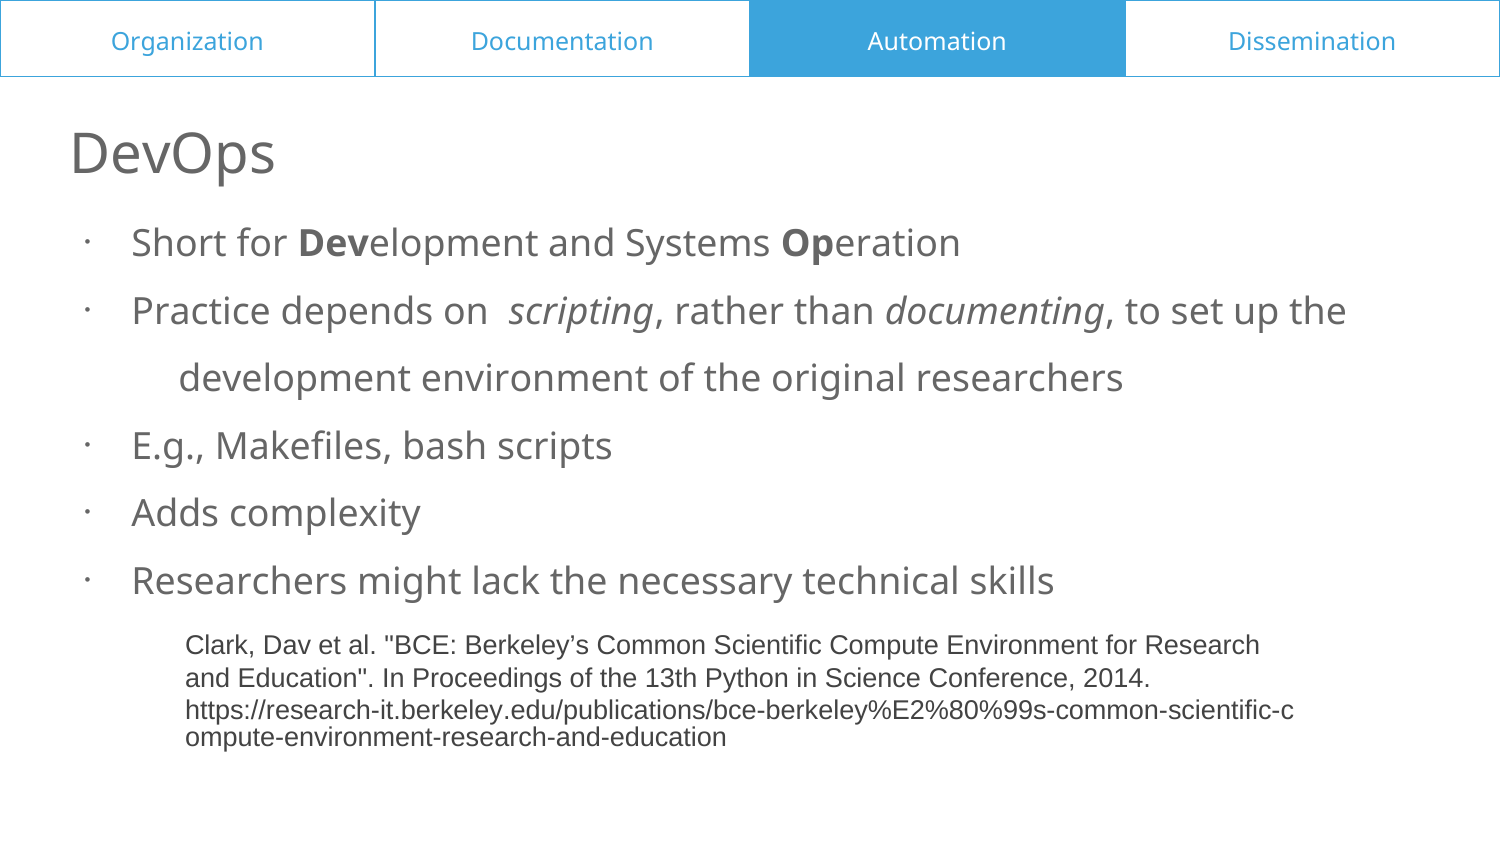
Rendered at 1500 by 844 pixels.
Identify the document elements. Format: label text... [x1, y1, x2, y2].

text_box Dissemination [1125, 0, 1500, 77]
text_box Automation [750, 0, 1124, 77]
text_box Organization [0, 0, 374, 77]
text_box Clark, Dav et al. "BCE: Berkeley’s Common Scientific Compute Environment for Research and Education". In Proceedings of the 13th Python in Science Conference, 2014. https://research-it.berkeley.edu/publications/bce-berkeley%E2%80%99s-common-scientific-compute-environment-research-and-education [169, 612, 1315, 779]
text_box Documentation [375, 0, 749, 77]
text_box Short for Development and Systems Operation Practice depends on scripting, rather than documenting, to set up the development environment of the original researchers E.g., Makefiles, bash scripts Adds complexity Researchers might lack the necessary technical skills [54, 191, 1472, 653]
text_box DevOps [54, 101, 1430, 225]
